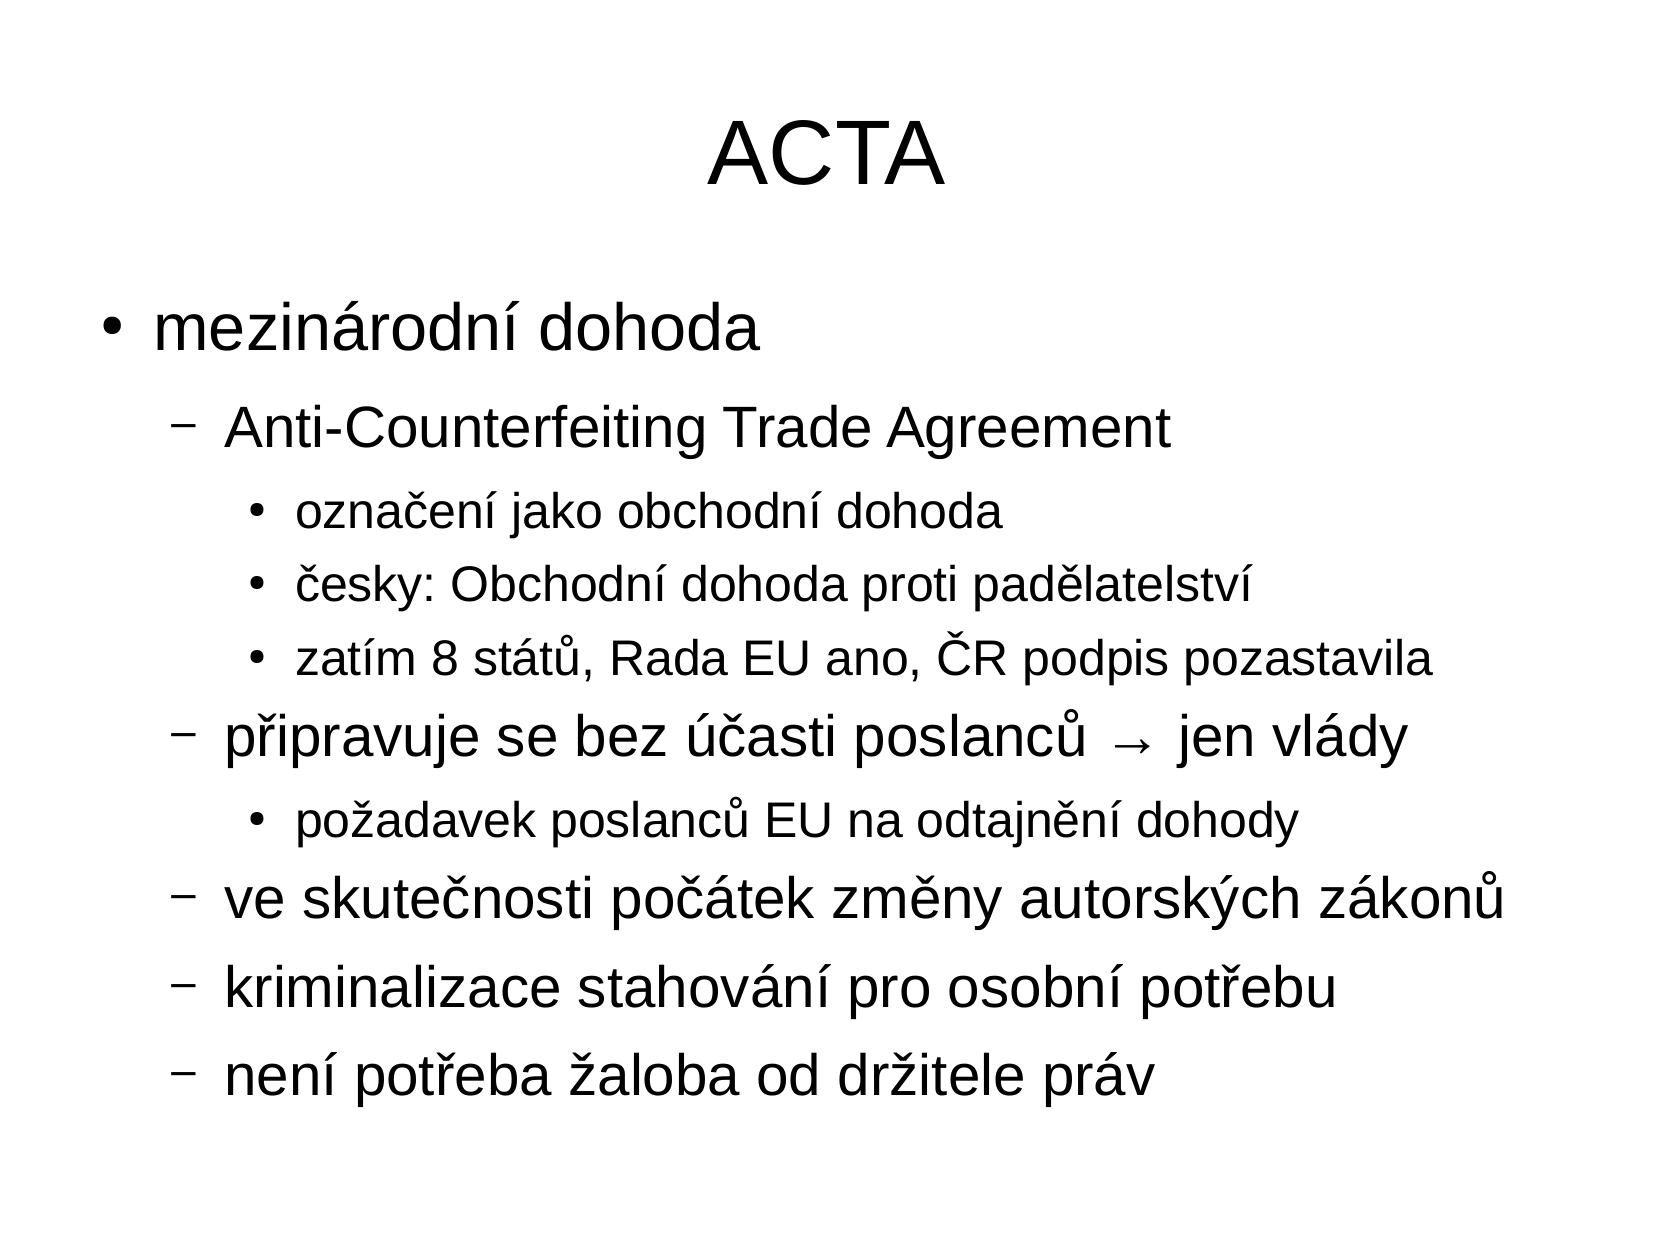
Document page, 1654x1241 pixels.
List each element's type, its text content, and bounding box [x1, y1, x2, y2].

list mezinárodní dohoda Anti-Counterfeiting Trade Agreement označení jako obchodní dohoda česky: Obchodní dohoda proti padělatelství zatím 8 států, Rada EU ano, ČR podpis pozastavila připravuje se bez účasti poslanců → jen vlády požadavek poslanců EU na odtajnění dohody ve skutečnosti počátek změny autorských zákonů kriminalizace stahování pro osobní potřebu není potřeba žaloba od držitele práv [82, 290, 1538, 1205]
title ACTA [82, 49, 1571, 257]
